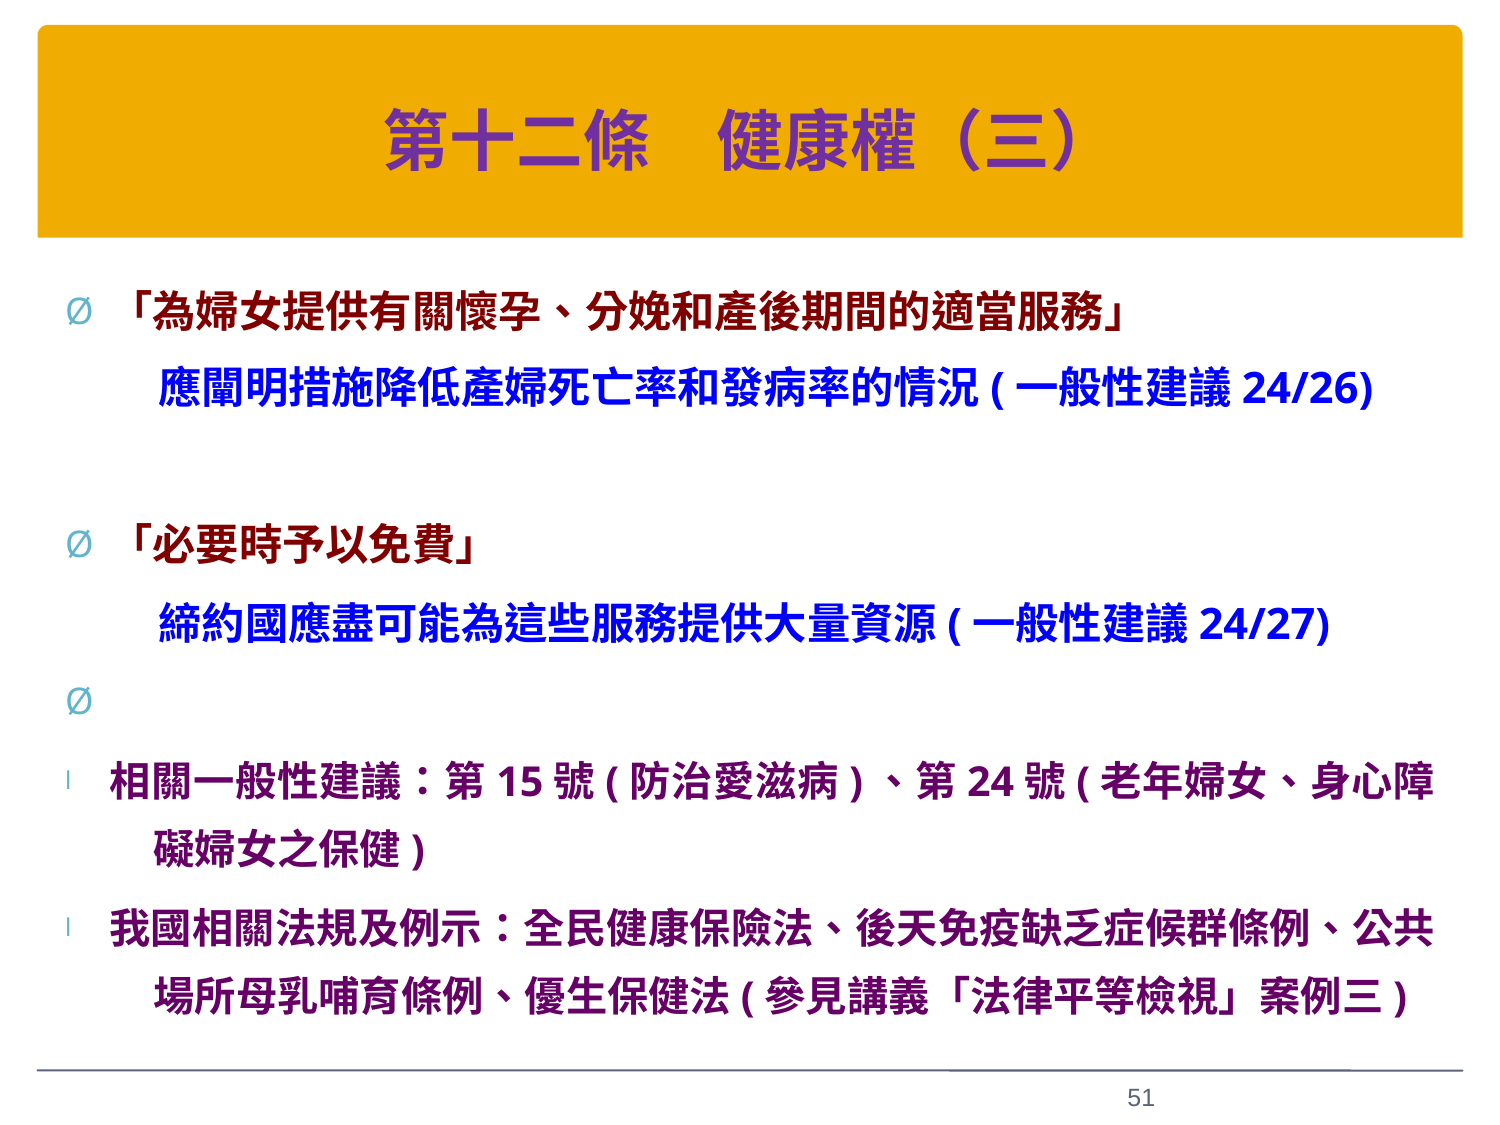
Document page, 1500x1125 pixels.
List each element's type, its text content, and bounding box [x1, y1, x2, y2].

list 「為婦女提供有關懷孕、分娩和產後期間的適當服務」 應闡明措施降低產婦死亡率和發病率的情況(一般性建議24/26) 「必要時予以免費」 締約國應盡可能為這些服務提供大量資源(一般性建議24/27) 相關一般性建議：第15號(防治愛滋病)、第24號(老年婦女、身心障礙婦女之保健) 我國相關法規及例示：全民健康保險法、後天免疫缺乏症候群條例、公共場所母乳哺育條例、優生保健法(參見講義「法律平等檢視」案例三) [50, 262, 1451, 1051]
text_box <編號> [1112, 1069, 1463, 1123]
title 第十二條 健康權（三） [50, 45, 1451, 233]
